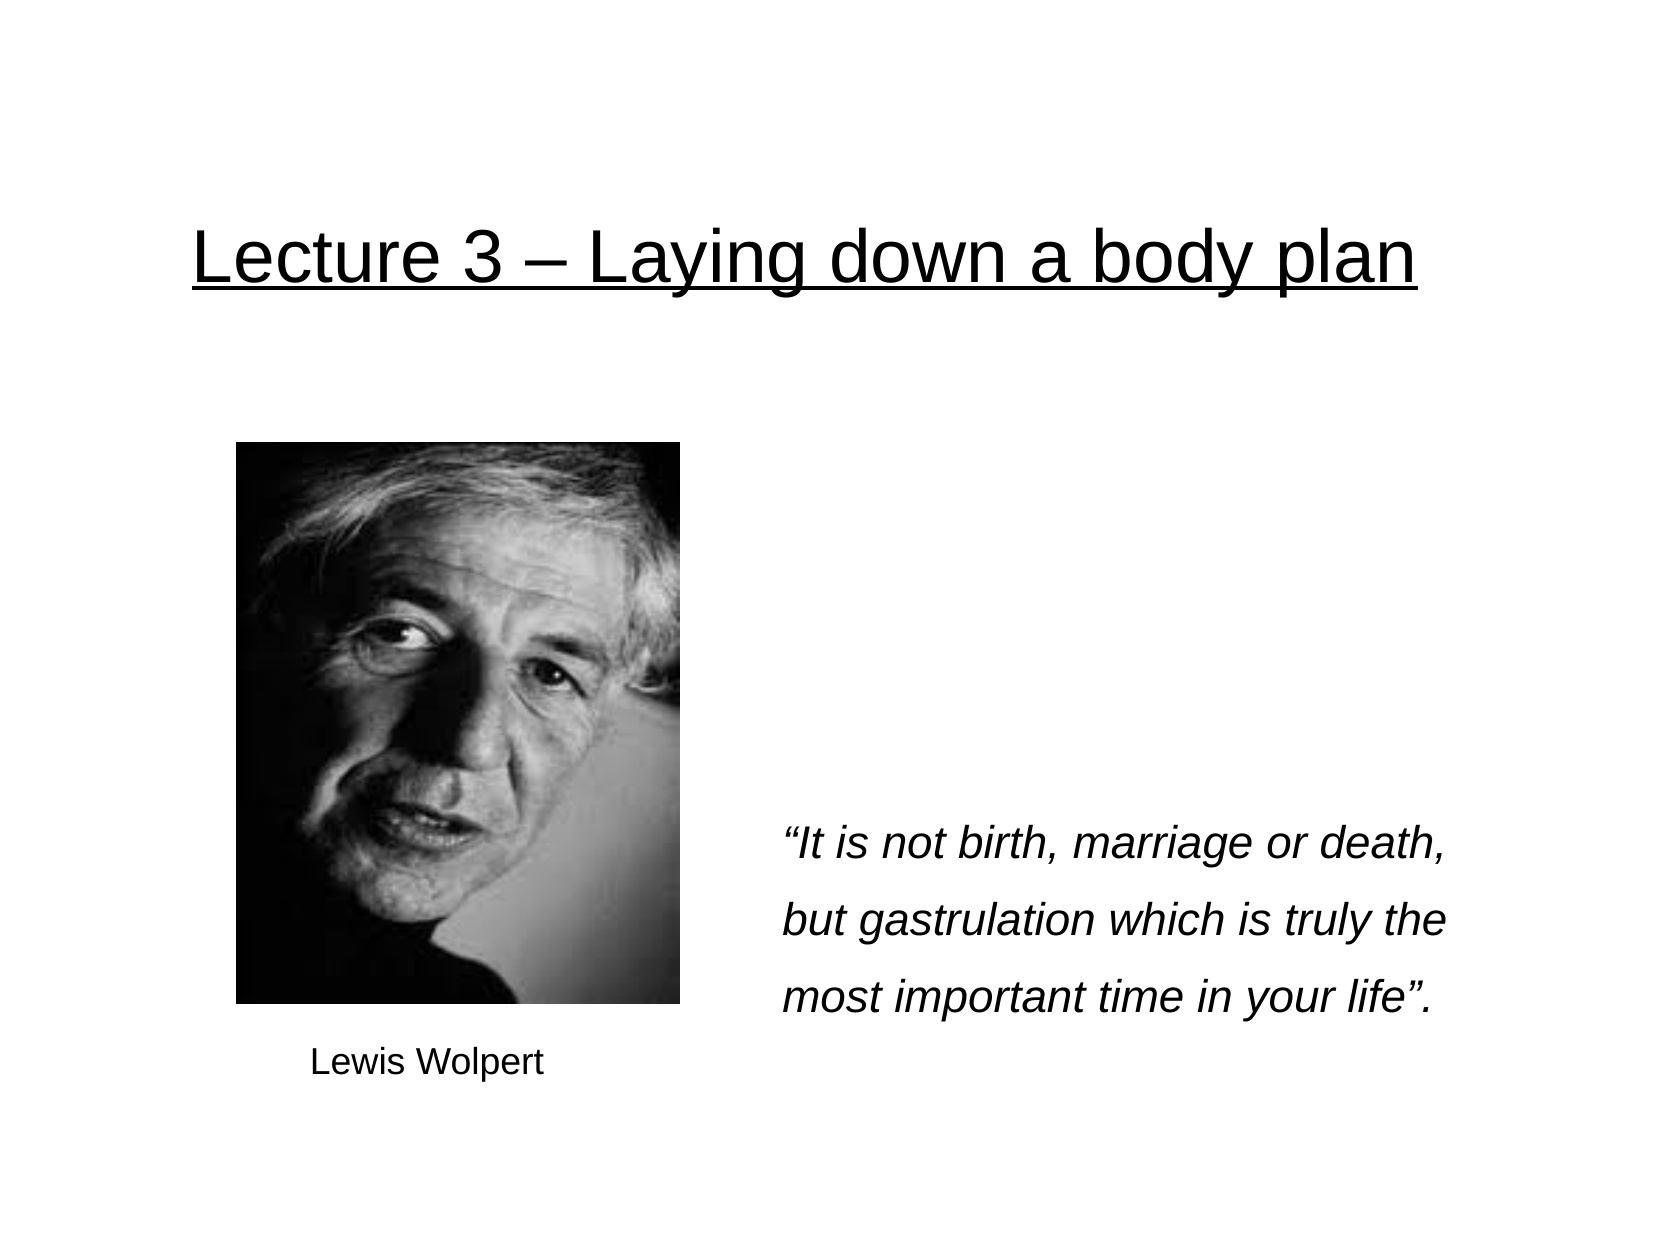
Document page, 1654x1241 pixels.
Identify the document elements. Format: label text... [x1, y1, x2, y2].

picture [236, 442, 680, 1004]
text_box “It is not birth, marriage or death, but gastrulation which is truly the most important time in your life”. [767, 784, 1506, 1004]
text_box Lecture 3 – Laying down a body plan [177, 206, 1625, 306]
text_box Lewis Wolpert [295, 1033, 945, 1091]
